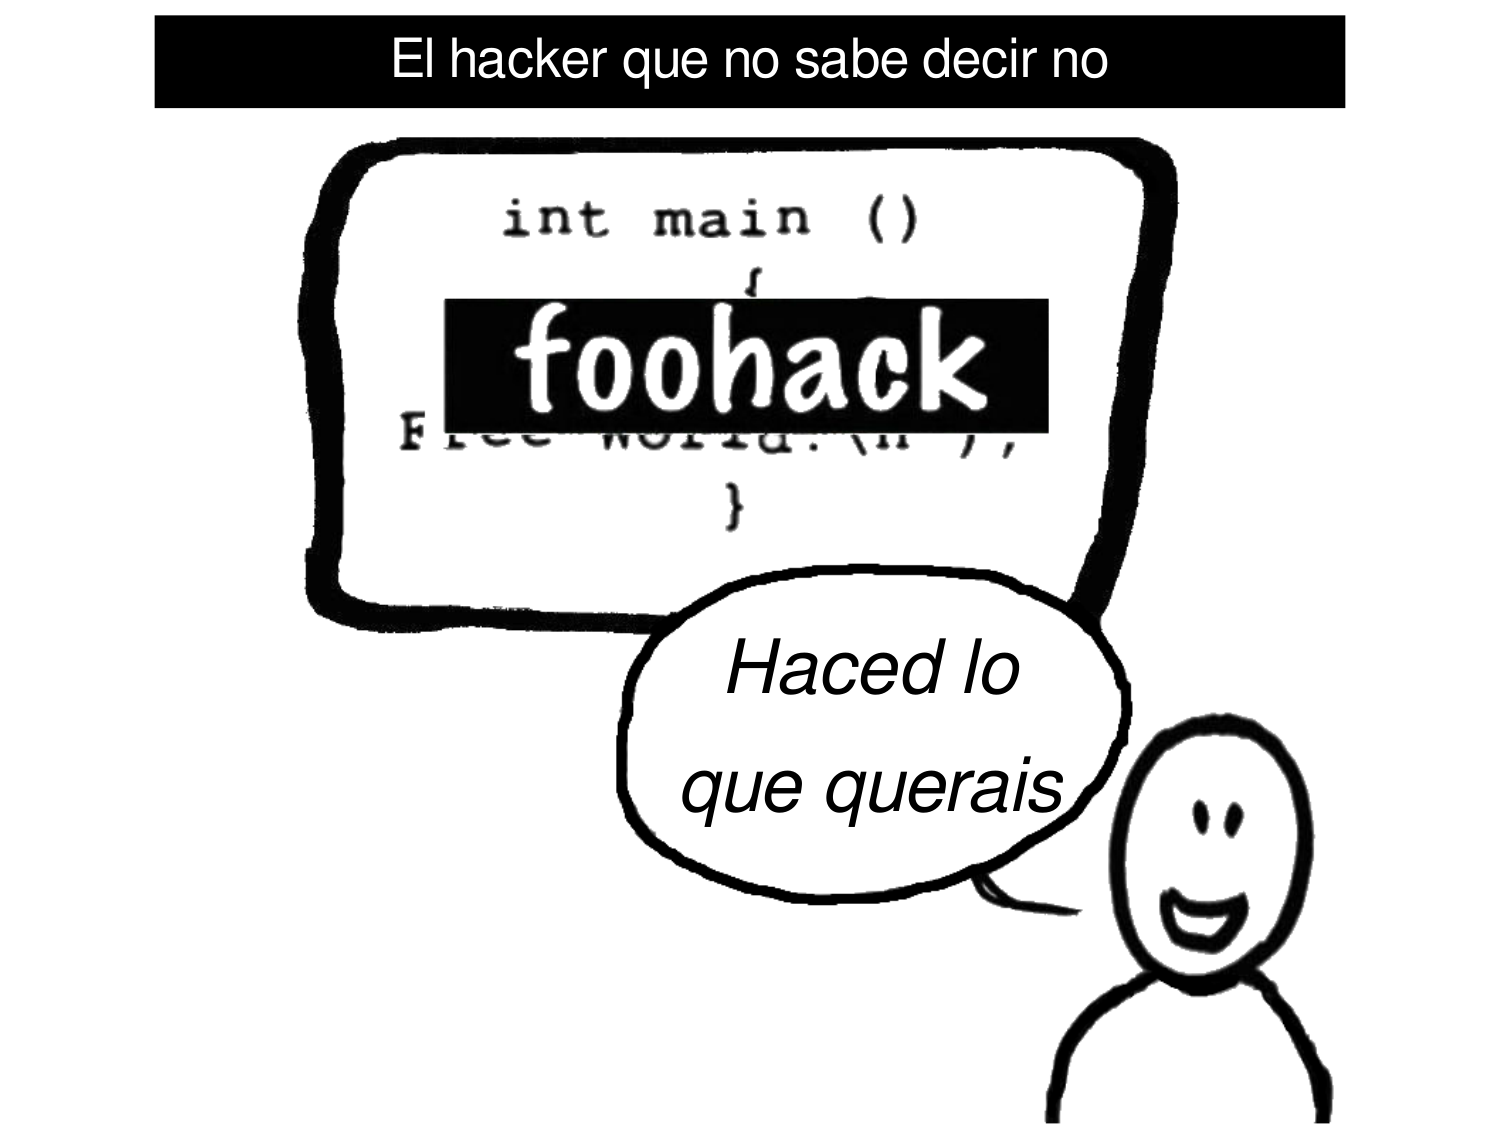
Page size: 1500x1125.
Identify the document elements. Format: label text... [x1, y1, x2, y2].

picture [150, 0, 1351, 1125]
text_box Haced lo que querais [630, 577, 1111, 886]
text_box El hacker que no sabe decir no [154, 15, 1346, 109]
